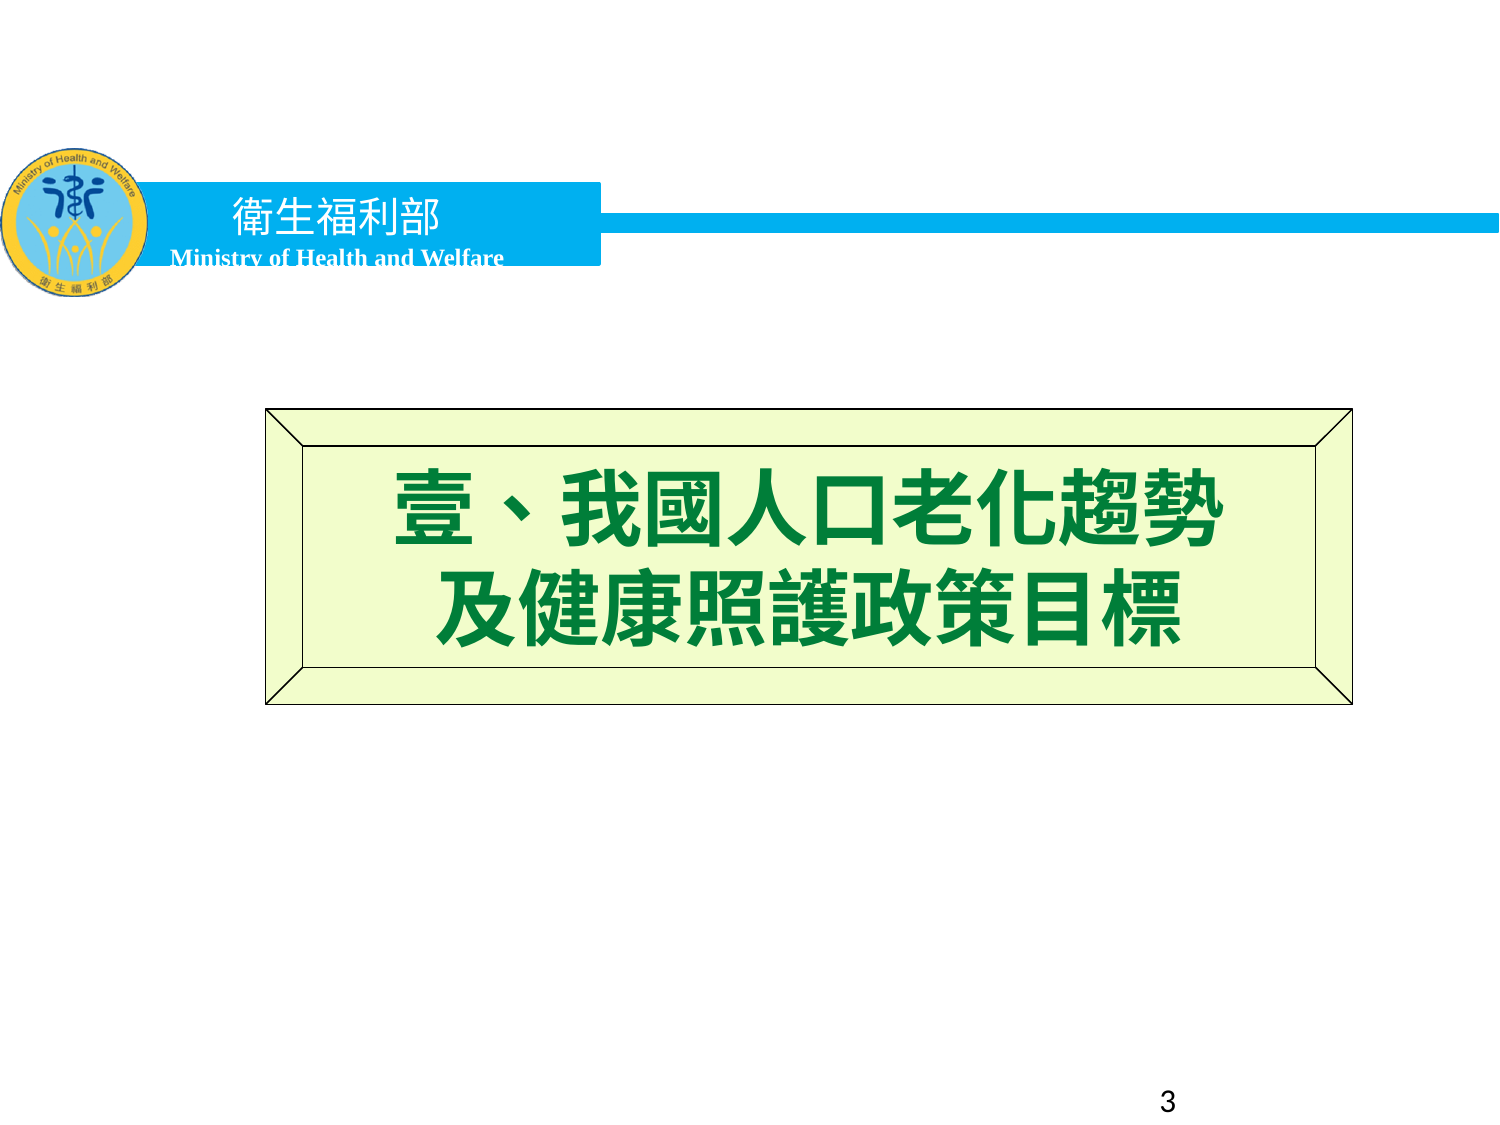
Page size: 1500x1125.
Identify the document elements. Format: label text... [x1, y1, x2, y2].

text_box 壹、我國人口老化趨勢 及健康照護政策目標 [265, 408, 1353, 705]
text_box 3 [1144, 1069, 1495, 1125]
